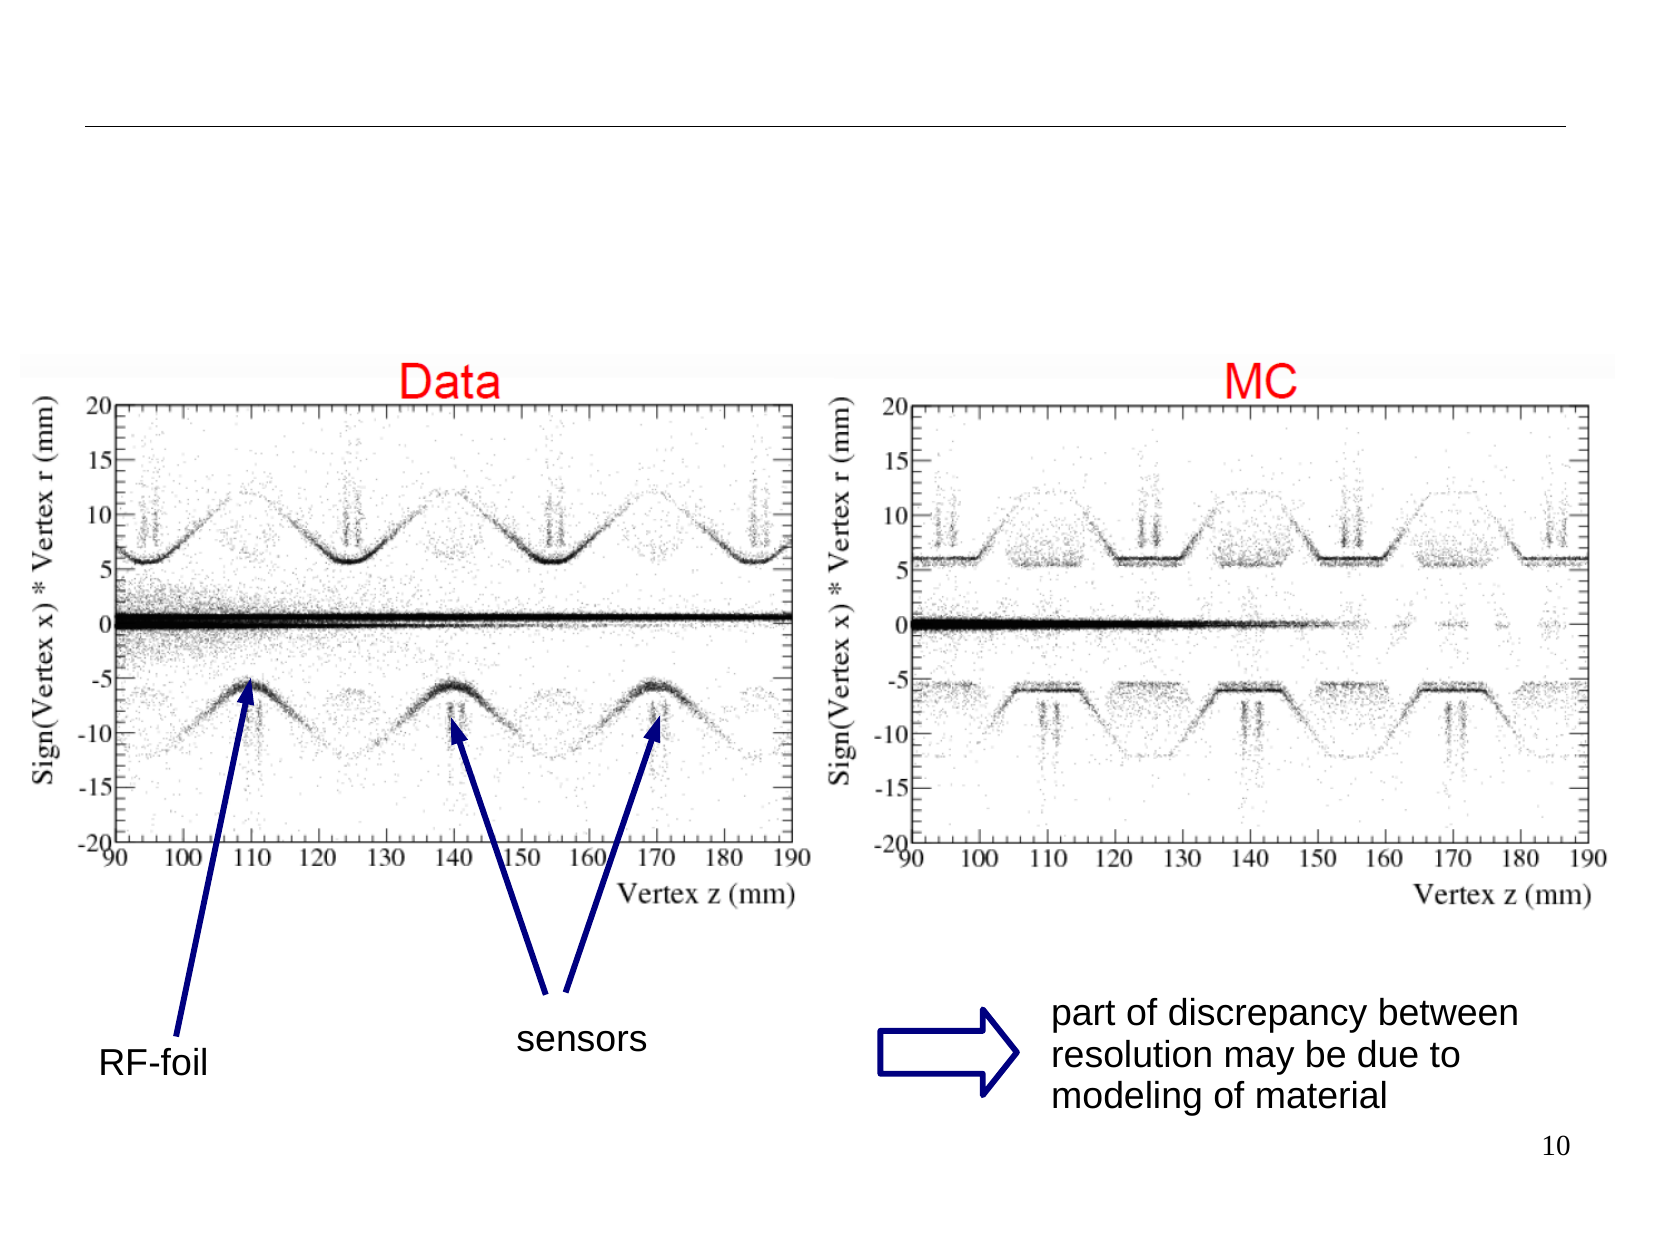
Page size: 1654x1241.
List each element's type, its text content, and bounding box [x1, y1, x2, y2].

text_box RF-foil [83, 1034, 224, 1092]
text_box sensors [501, 1010, 662, 1067]
text_box part of discrepancy between resolution may be due to modeling of material [1036, 983, 1535, 1125]
picture [20, 354, 1615, 924]
